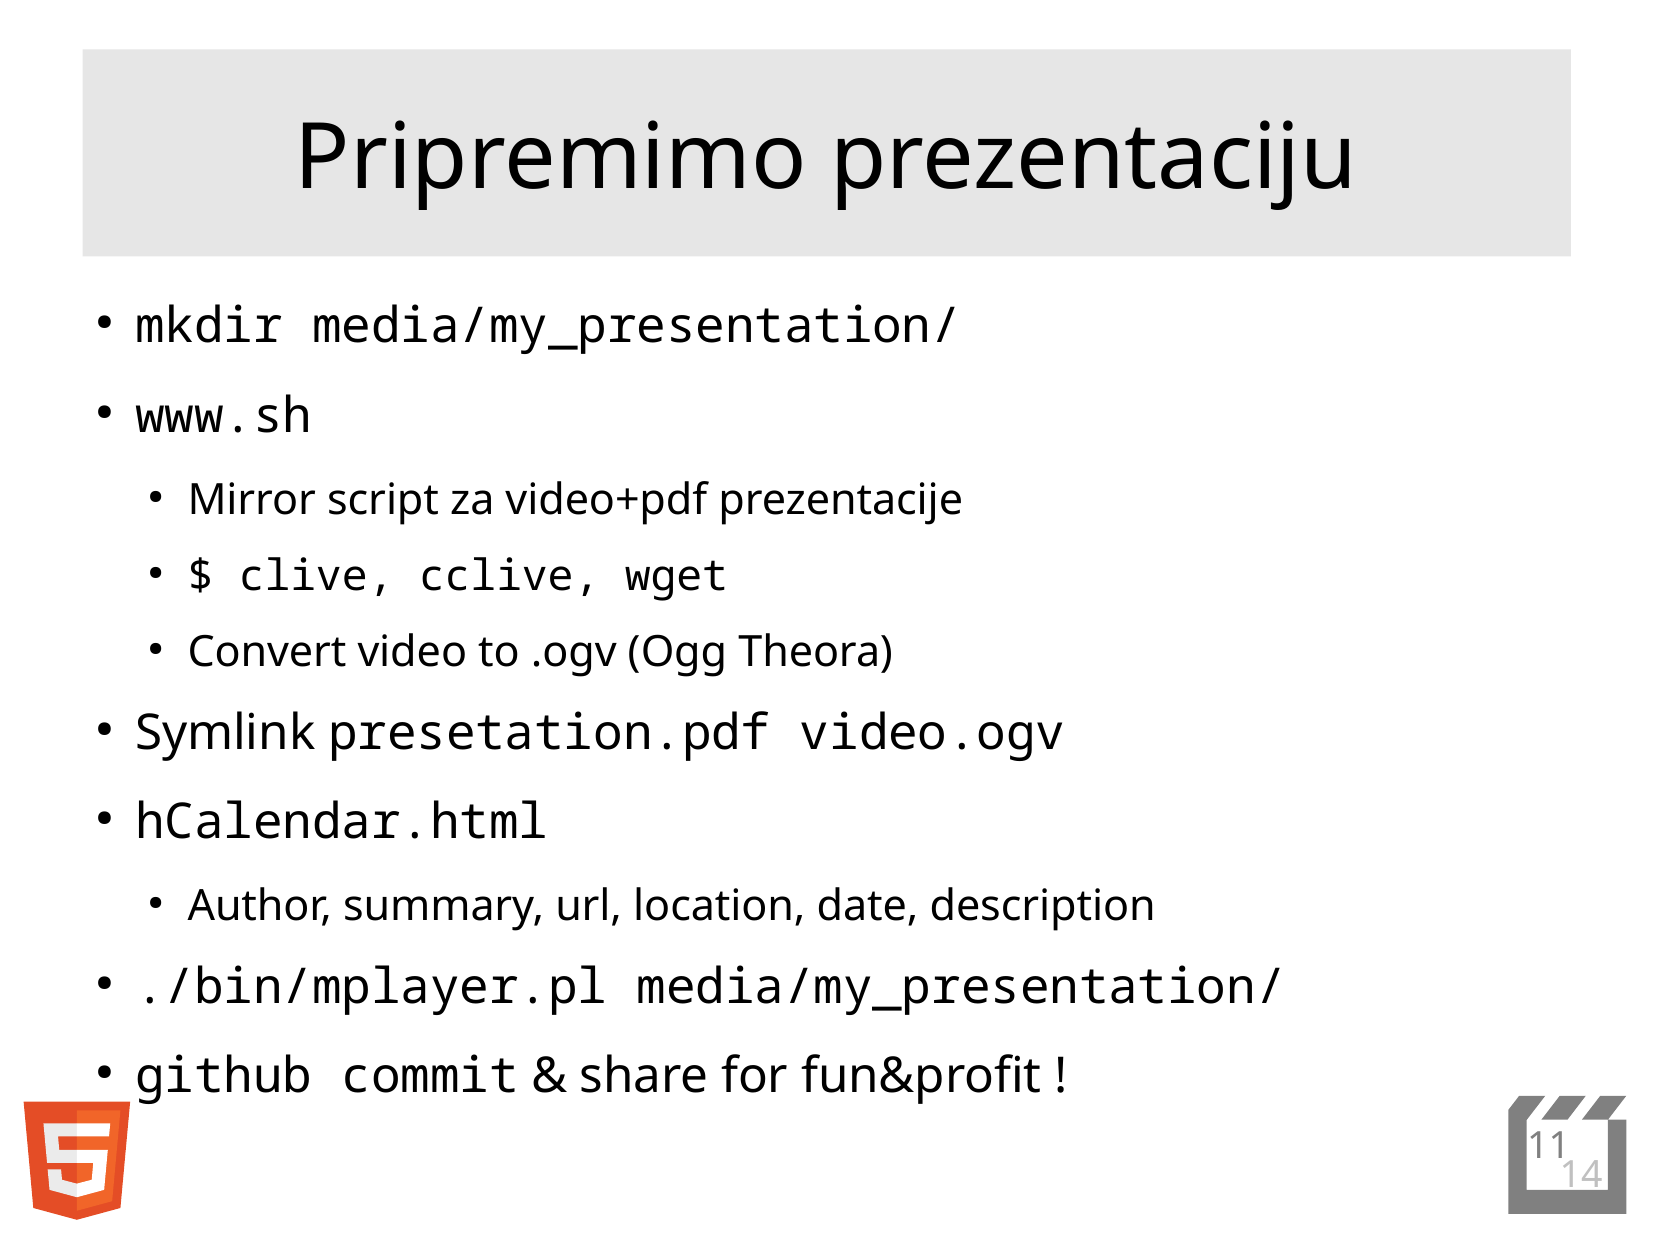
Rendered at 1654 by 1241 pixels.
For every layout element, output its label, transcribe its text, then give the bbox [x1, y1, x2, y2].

title Pripremimo prezentaciju [82, 49, 1571, 257]
list mkdir media/my_presentation/ www.sh Mirror script za video+pdf prezentacije $ clive, cclive, wget Convert video to .ogv (Ogg Theora) Symlink presetation.pdf video.ogv hCalendar.html Author, summary, url, location, date, description ./bin/mplayer.pl media/my_presentation/ github commit & share for fun&profit ! [82, 290, 1571, 1109]
